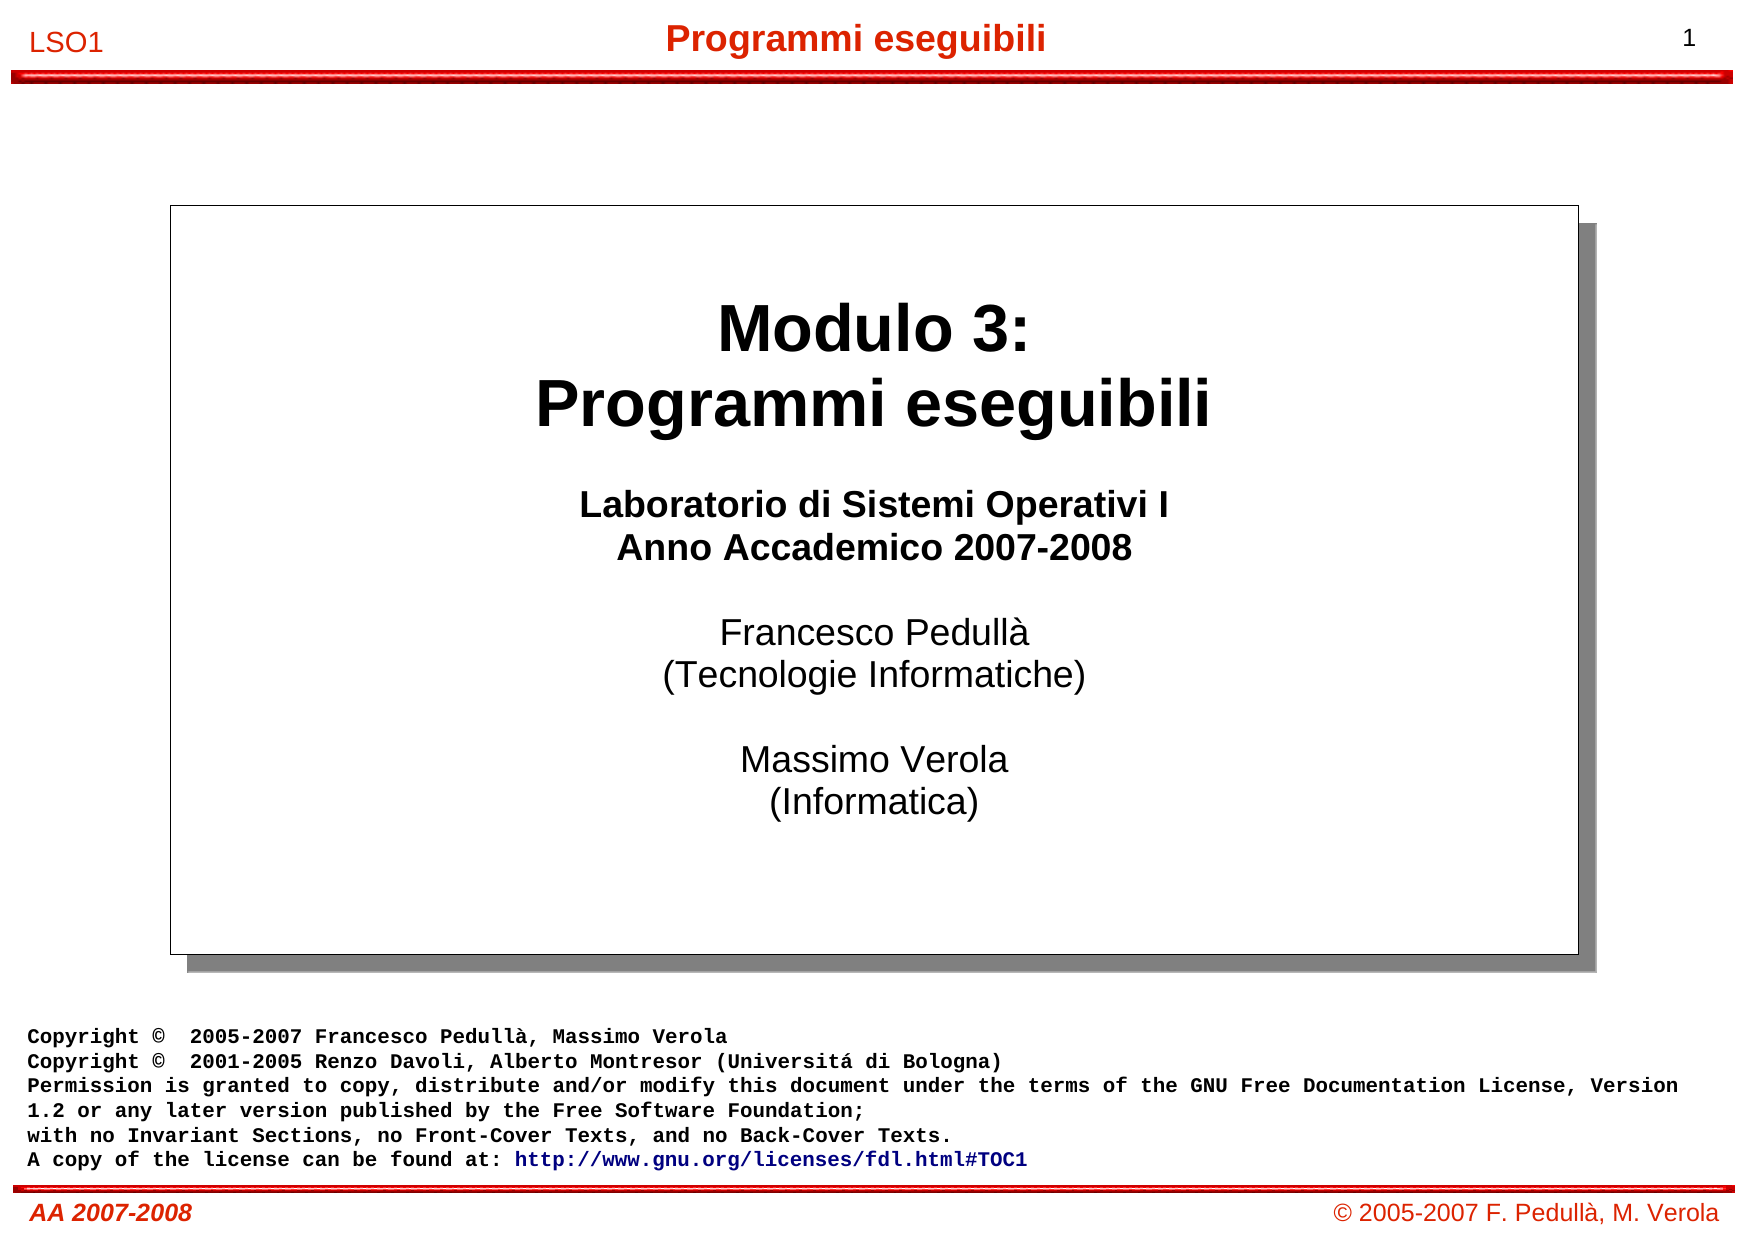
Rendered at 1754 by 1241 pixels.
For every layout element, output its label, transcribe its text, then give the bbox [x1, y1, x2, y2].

text_box Copyright © 2005-2007 Francesco Pedullà, Massimo Verola Copyright © 2001-2005 Renzo Davoli, Alberto Montresor (Universitá di Bologna) Permission is granted to copy, distribute and/or modify this document under the terms of the GNU Free Documentation License, Version 1.2 or any later version published by the Free Software Foundation; with no Invariant Sections, no Front-Cover Texts, and no Back-Cover Texts. A copy of the license can be found at: http://www.gnu.org/licenses/fdl.html#TOC1 [27, 1025, 1716, 1170]
text_box Modulo 3: Programmi eseguibili Laboratorio di Sistemi Operativi I Anno Accademico 2007-2008 Francesco Pedullà (Tecnologie Informatiche) Massimo Verola (Informatica) [170, 205, 1579, 955]
picture [13, 1185, 1735, 1193]
picture [11, 70, 1733, 84]
